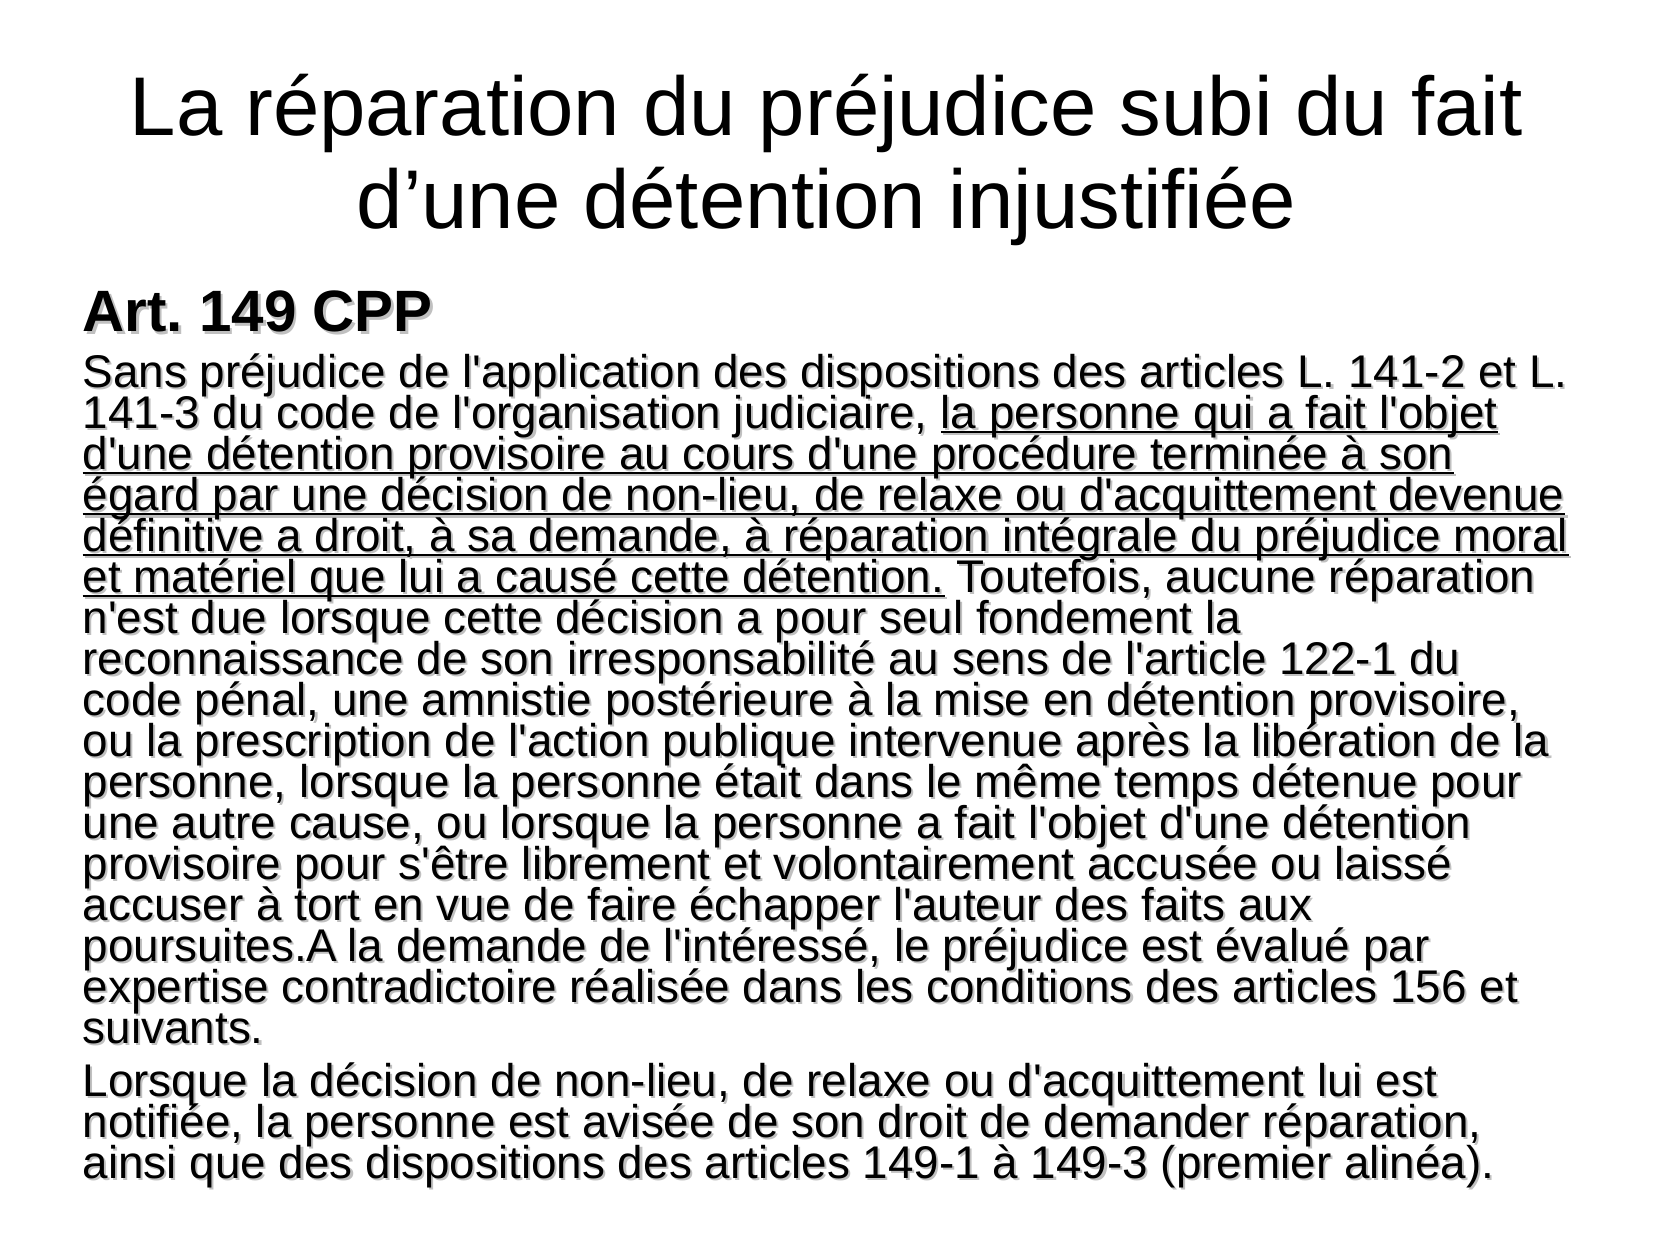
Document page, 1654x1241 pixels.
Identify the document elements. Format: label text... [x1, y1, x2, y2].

title La réparation du préjudice subi du fait d’une détention injustifiée [82, 49, 1571, 257]
list Art. 149 CPP Sans préjudice de l'application des dispositions des articles L. 141-2 et L. 141-3 du code de l'organisation judiciaire, la personne qui a fait l'objet d'une détention provisoire au cours d'une procédure terminée à son égard par une décision de non-lieu, de relaxe ou d'acquittement devenue définitive a droit, à sa demande, à réparation intégrale du préjudice moral et matériel que lui a causé cette détention. Toutefois, aucune réparation n'est due lorsque cette décision a pour seul fondement la reconnaissance de son irresponsabilité au sens de l'article 122-1 du code pénal, une amnistie postérieure à la mise en détention provisoire, ou la prescription de l'action publique intervenue après la libération de la personne, lorsque la personne était dans le même temps détenue pour une autre cause, ou lorsque la personne a fait l'objet d'une détention provisoire pour s'être librement et volontairement accusée ou laissé accuser à tort en vue de faire échapper l'auteur des faits aux poursuites.A la demande de l'intéressé, le préjudice est évalué par expertise contradictoire réalisée dans les conditions des articles 156 et suivants. Lorsque la décision de non-lieu, de relaxe ou d'acquittement lui est notifiée, la personne est avisée de son droit de demander réparation, ainsi que des dispositions des articles 149-1 à 149-3 (premier alinéa). [82, 290, 1571, 1170]
